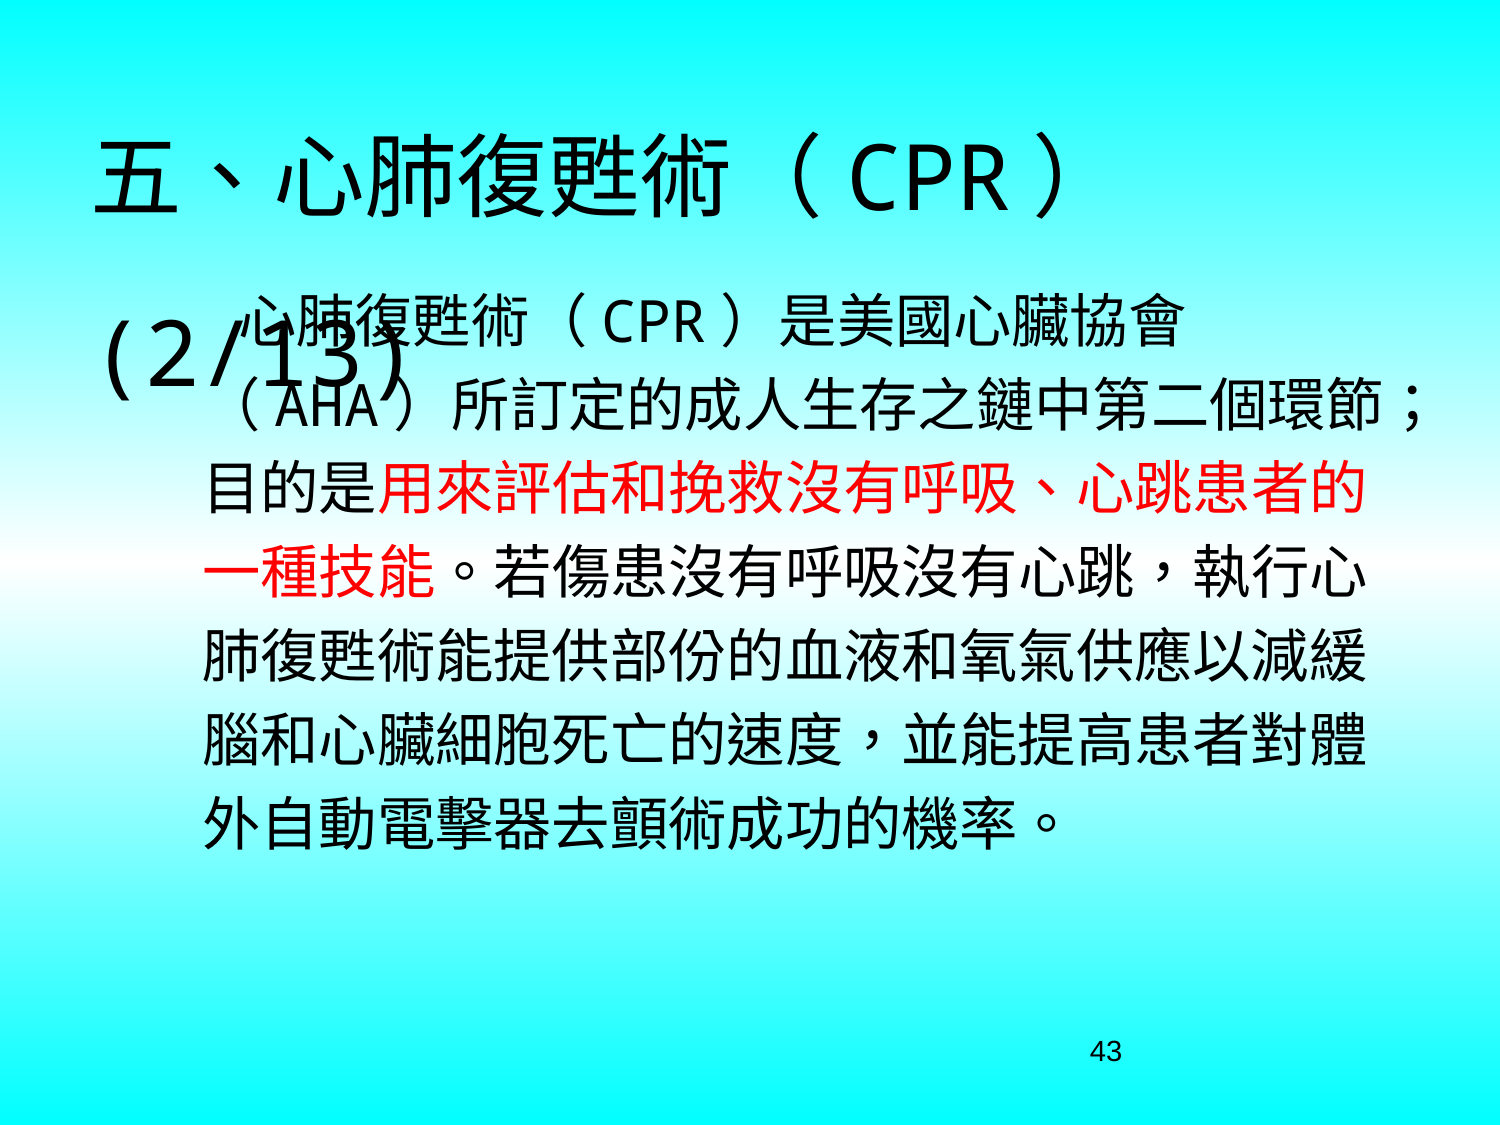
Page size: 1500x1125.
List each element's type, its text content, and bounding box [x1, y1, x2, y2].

text_box [1074, 1024, 1426, 1103]
list 心肺復甦術（CPR）是美國心臟協會（AHA）所訂定的成人生存之鏈中第二個環節；目的是用來評估和挽救沒有呼吸、心跳患者的一種技能。若傷患沒有呼吸沒有心跳，執行心肺復甦術能提供部份的血液和氧氣供應以減緩腦和心臟細胞死亡的速度，並能提高患者對體外自動電擊器去顫術成功的機率。 [75, 262, 1426, 1005]
title 五、心肺復甦術（CPR）(2/13) [75, 45, 1426, 233]
